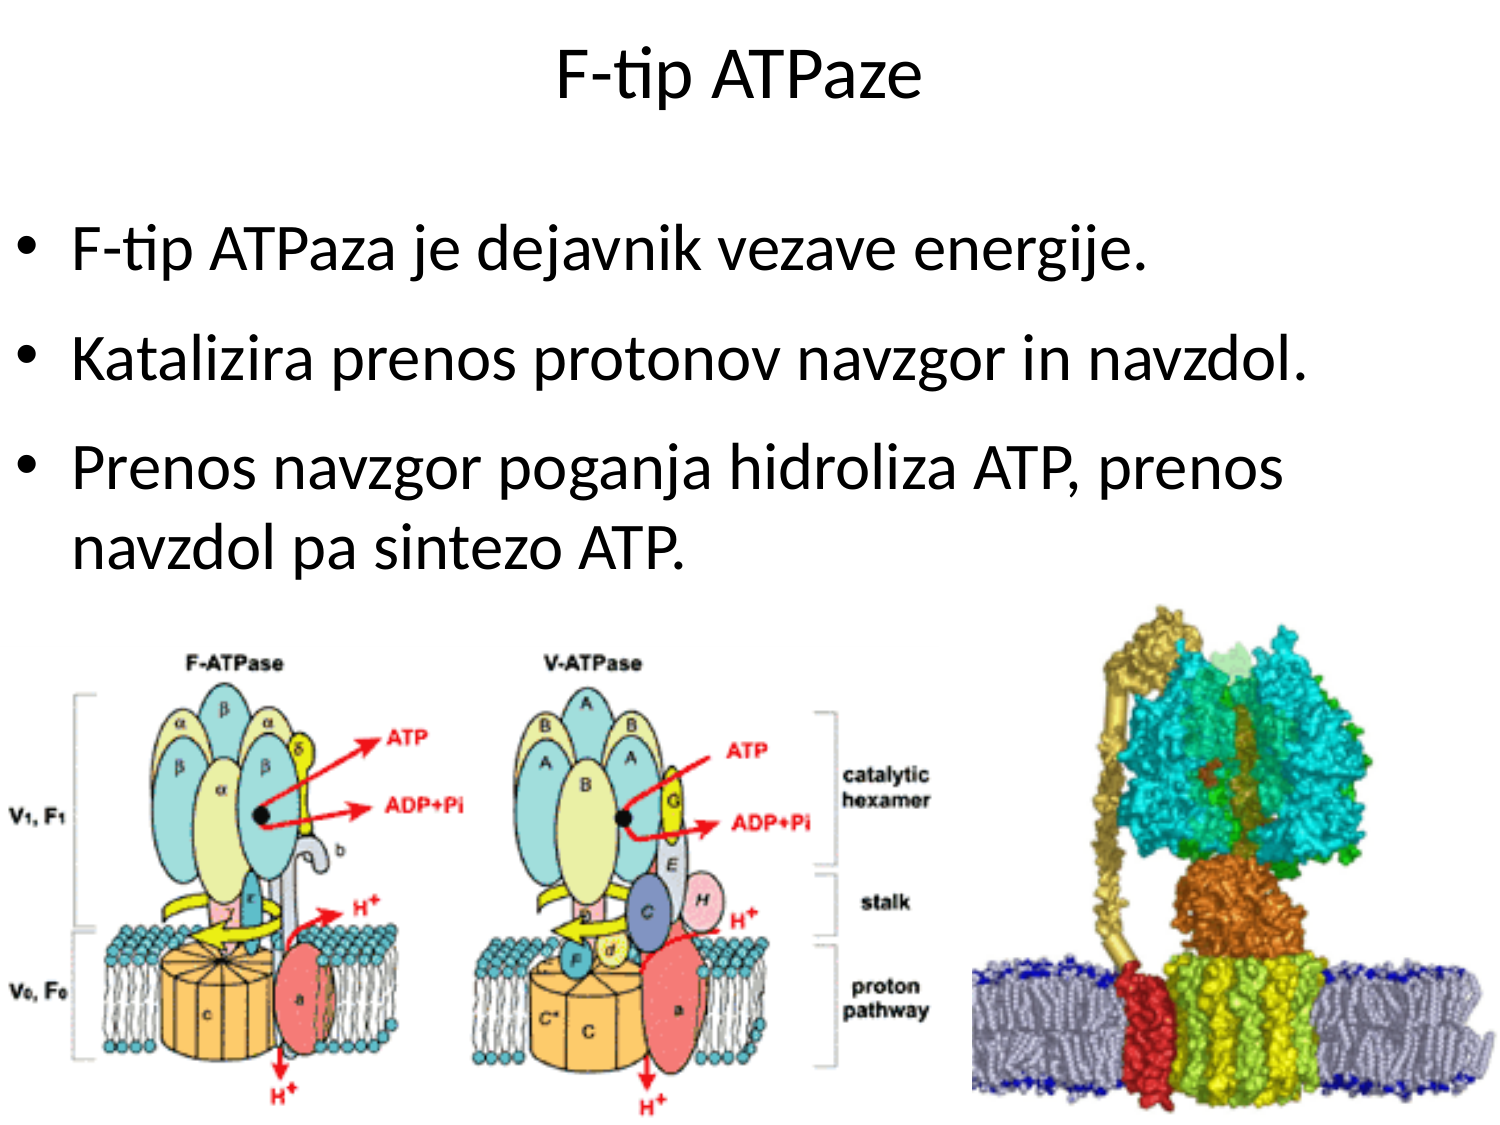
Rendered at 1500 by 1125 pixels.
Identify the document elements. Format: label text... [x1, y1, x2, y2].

picture [972, 597, 1500, 1125]
picture [0, 645, 939, 1125]
title F-tip ATPaze [64, 0, 1415, 138]
list F-tip ATPaza je dejavnik vezave energije. Katalizira prenos protonov navzgor in navzdol. Prenos navzgor poganja hidroliza ATP, prenos navzdol pa sintezo ATP. [0, 196, 1500, 1125]
